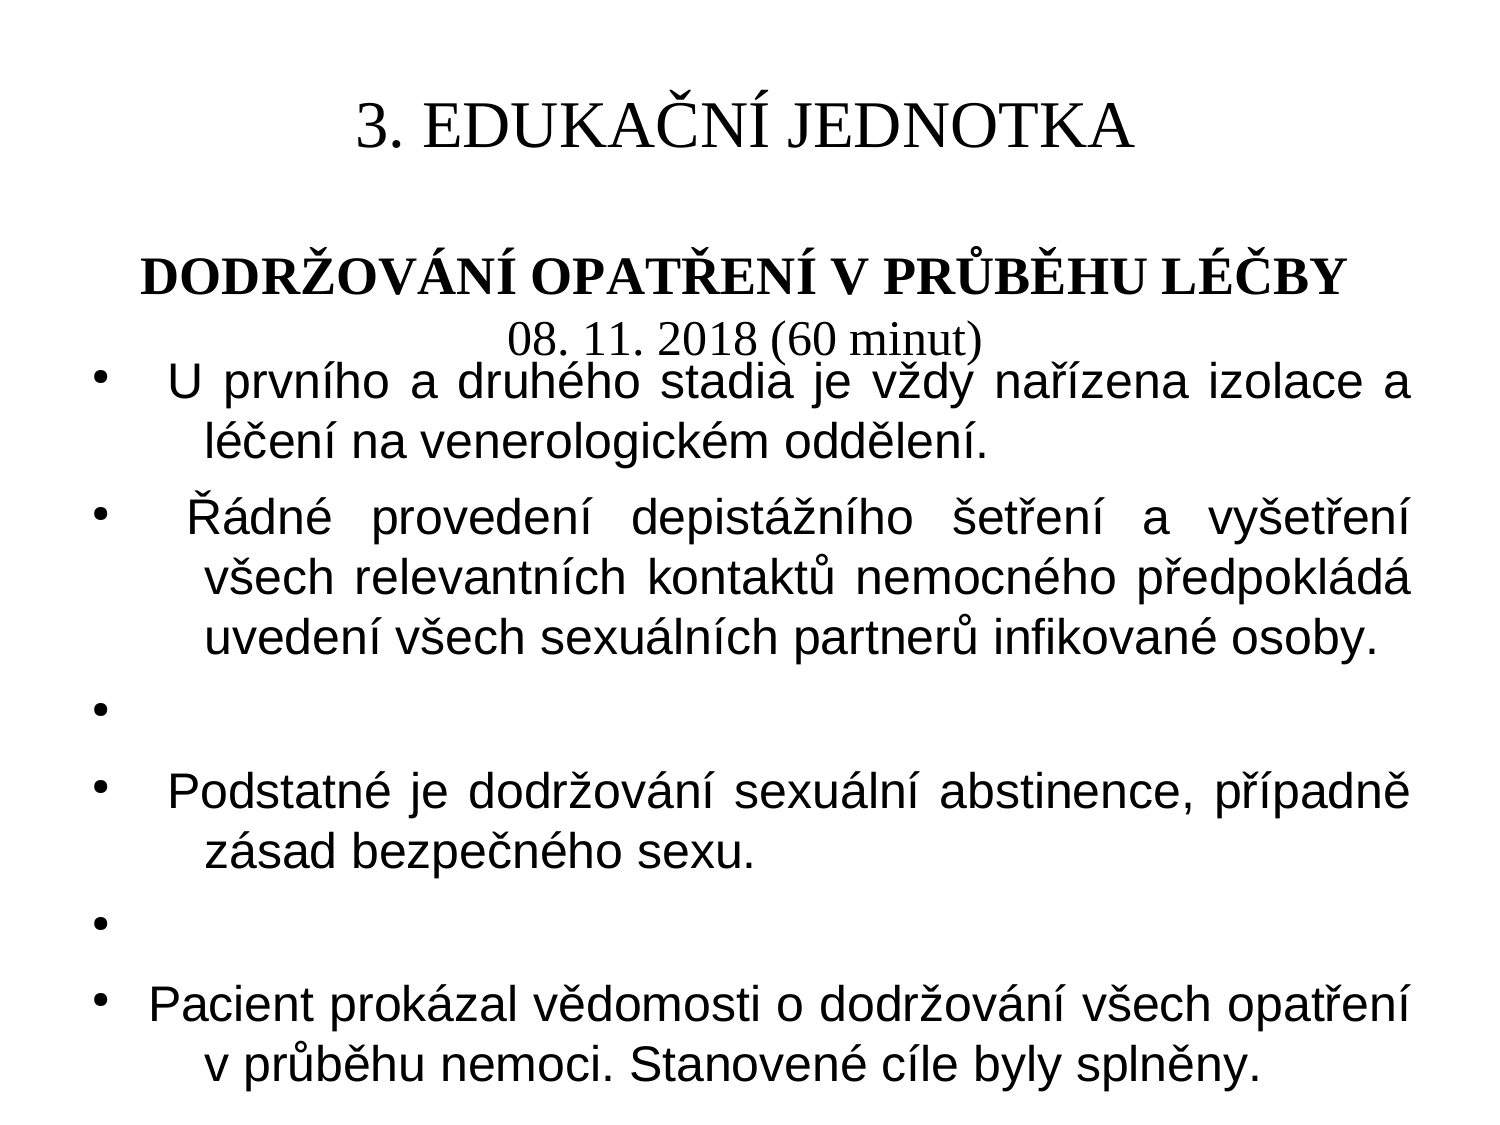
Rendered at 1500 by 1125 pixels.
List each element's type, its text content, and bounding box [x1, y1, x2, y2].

list U prvního a druhého stadia je vždy nařízena izolace a léčení na venerologickém oddělení. Řádné provedení depistážního šetření a vyšetření všech relevantních kontaktů nemocného předpokládá uvedení všech sexuálních partnerů infikované osoby. Podstatné je dodržování sexuální abstinence, případně zásad bezpečného sexu. Pacient prokázal vědomosti o dodržování všech opatření v průběhu nemoci. Stanovené cíle byly splněny. [77, 340, 1427, 1125]
title 3. EDUKAČNÍ JEDNOTKA DODRŽOVÁNÍ OPATŘENÍ V PRŮBĚHU LÉČBY 08. 11. 2018 (60 minut) [70, 72, 1421, 260]
